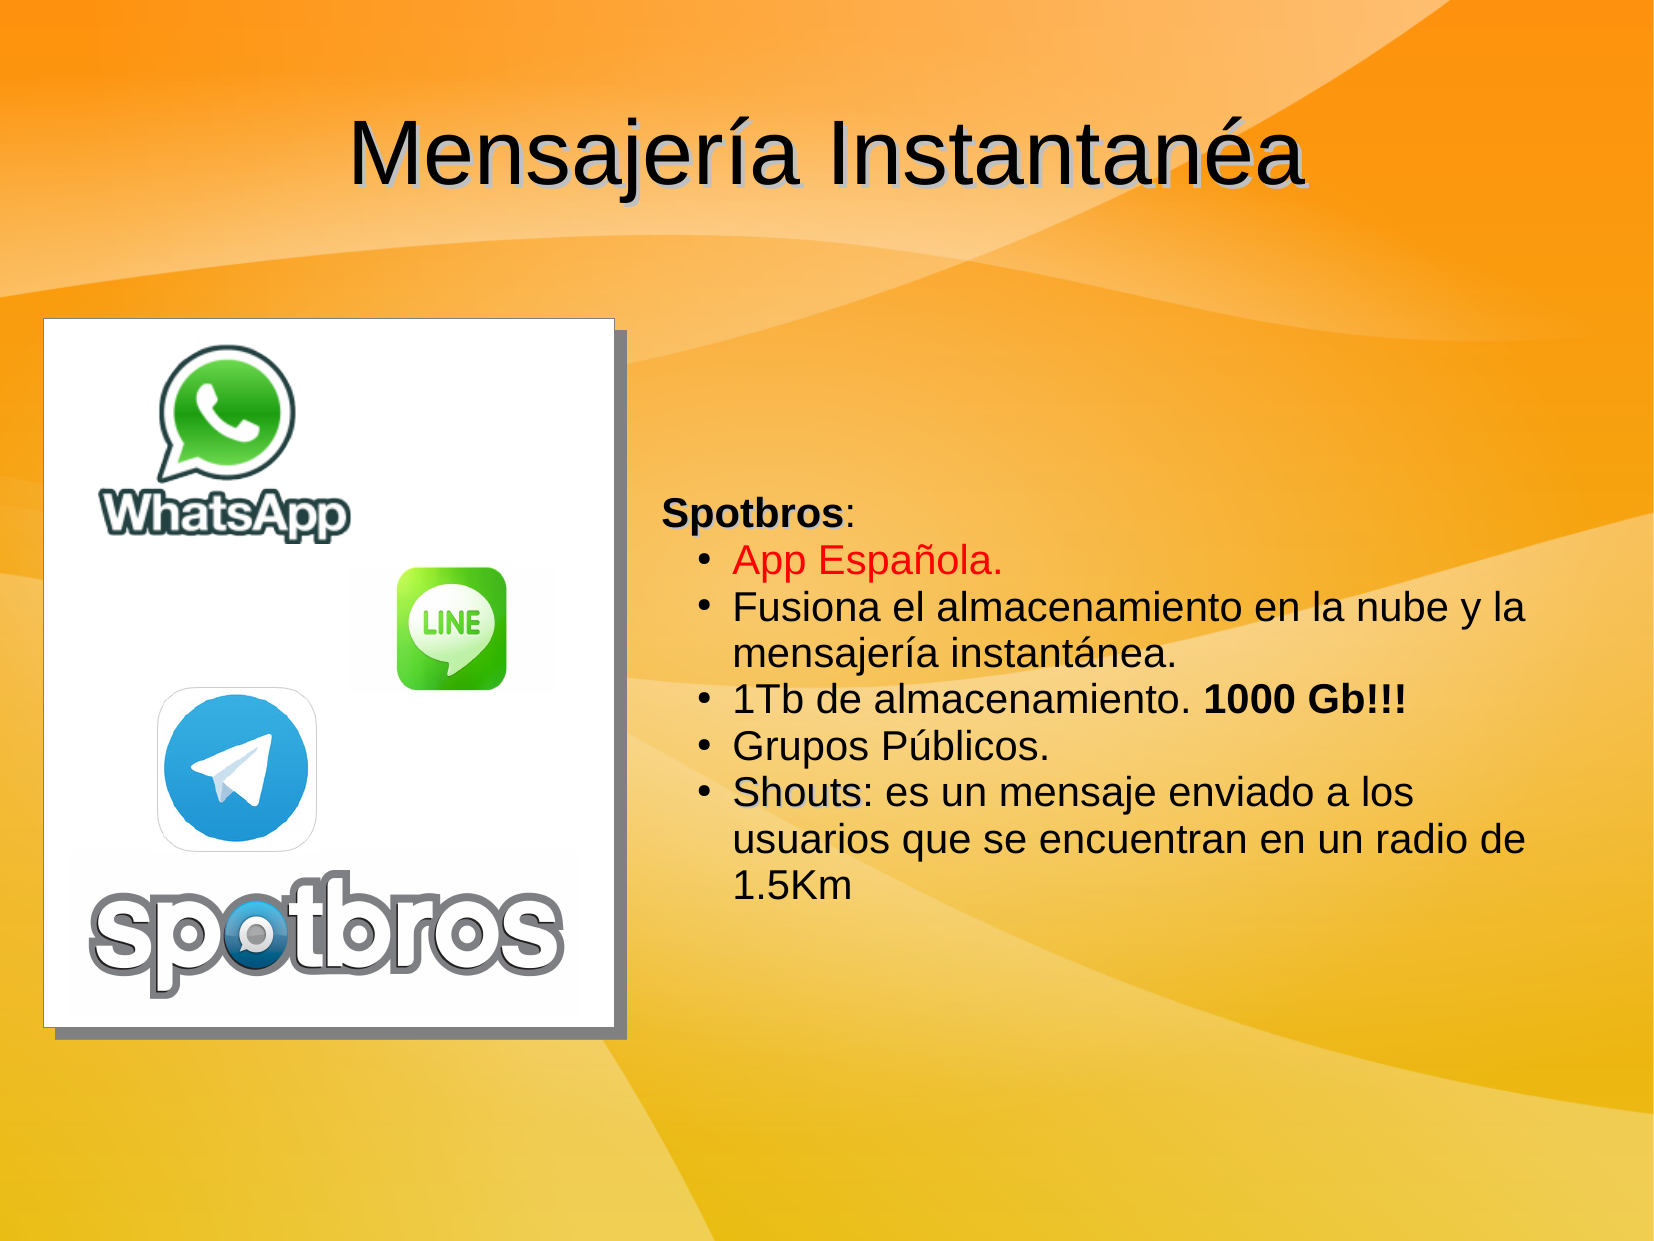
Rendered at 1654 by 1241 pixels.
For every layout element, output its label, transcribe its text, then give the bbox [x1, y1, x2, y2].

text_box [43, 318, 615, 1028]
subtitle Spotbros: App Española. Fusiona el almacenamiento en la nube y la mensajería instantánea. 1Tb de almacenamiento. 1000 Gb!!! Grupos Públicos. Shouts: es un mensaje enviado a los usuarios que se encuentran en un radio de 1.5Km [661, 290, 1571, 1109]
picture [0, 0, 1654, 1241]
title Mensajería Instantanéa [82, 49, 1571, 257]
